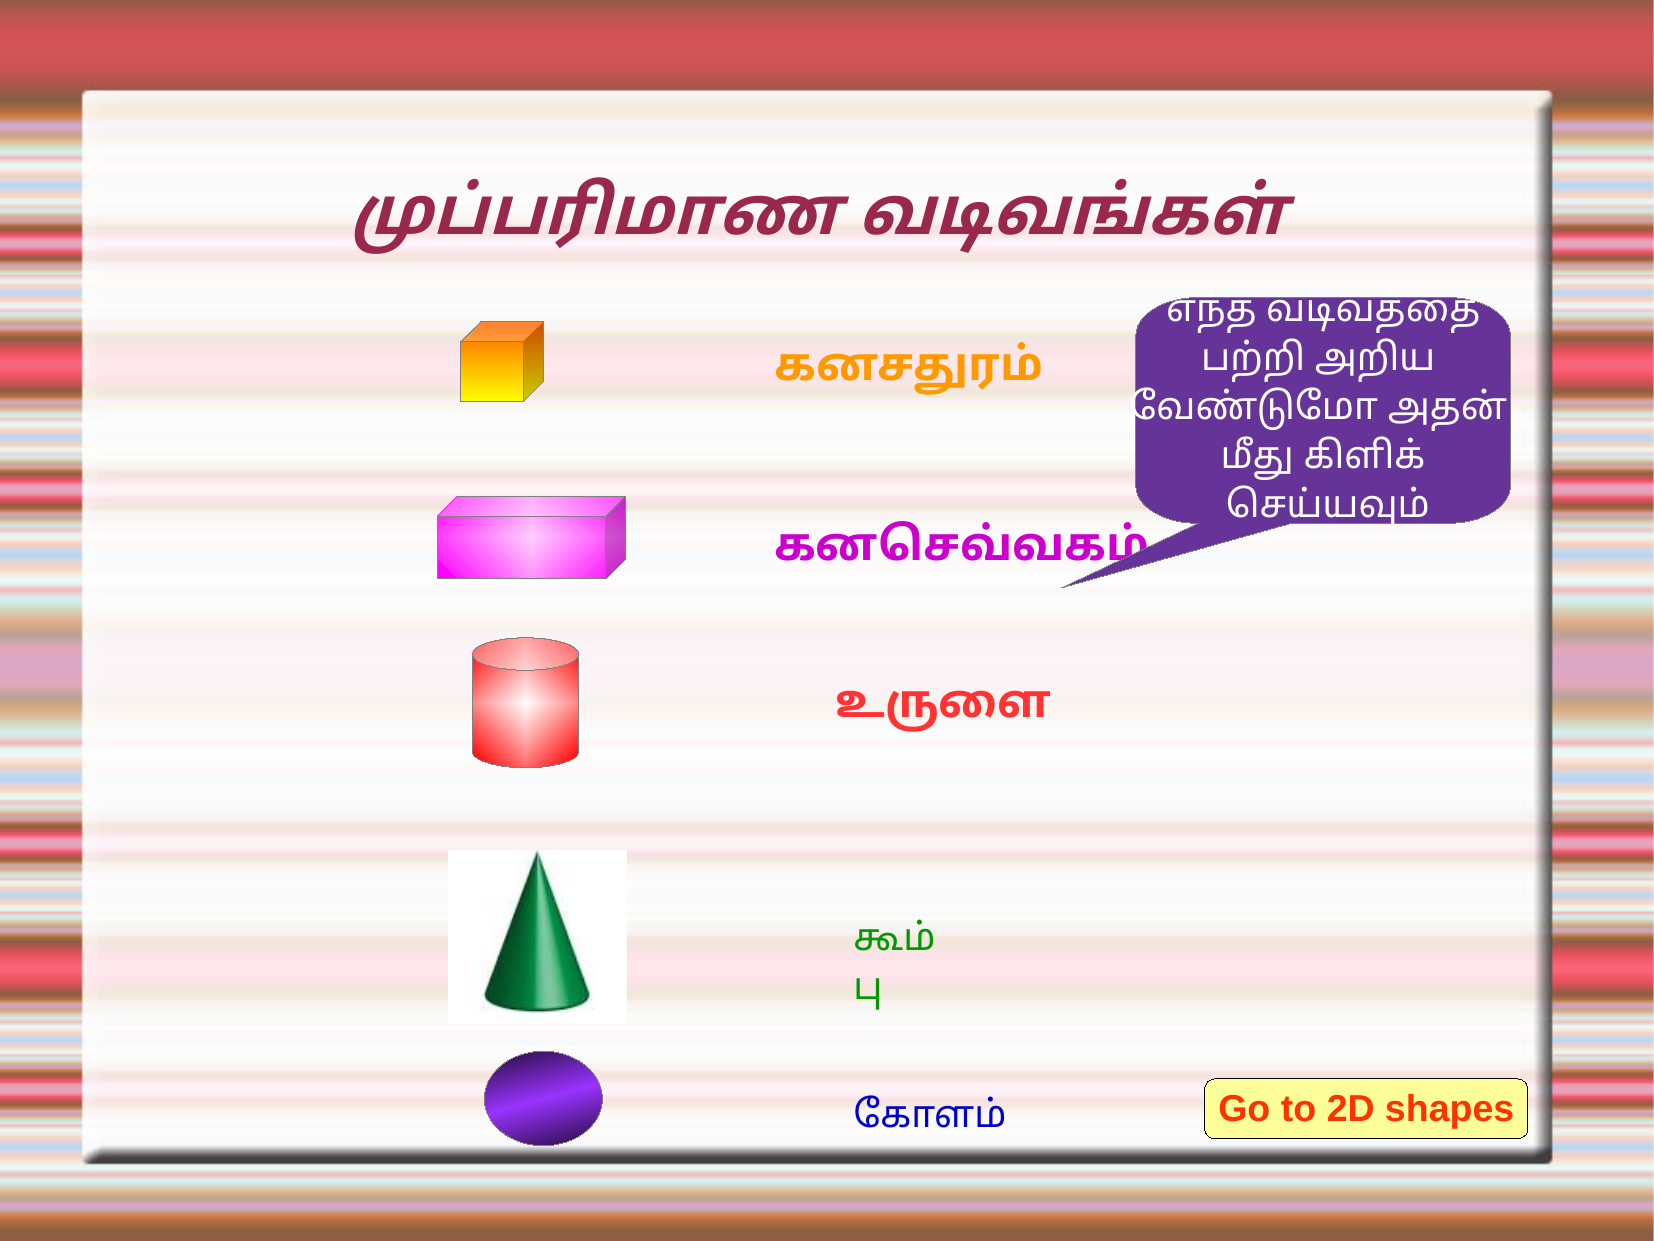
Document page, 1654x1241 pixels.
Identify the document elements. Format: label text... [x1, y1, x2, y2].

picture [0, 0, 1654, 1241]
text_box கூம்பு [838, 909, 968, 1015]
text_box [472, 656, 579, 768]
title முப்பரிமாண வடிவங்கள் [121, 114, 1534, 322]
text_box கோளம் [838, 1086, 1015, 1144]
text_box உருளை [820, 669, 1033, 737]
text_box [484, 1051, 603, 1146]
text_box [437, 496, 626, 579]
text_box Go to 2D shapes [1204, 1078, 1528, 1139]
text_box கனசெவ்வகம் [759, 512, 1109, 579]
text_box [460, 321, 544, 402]
text_box கனசதுரம் [760, 332, 1022, 399]
text_box எந்த வடிவத்தை பற்றி அறிய வேண்டுமோ அதன் மீது கிளிக் செய்யவும் [1061, 297, 1511, 588]
